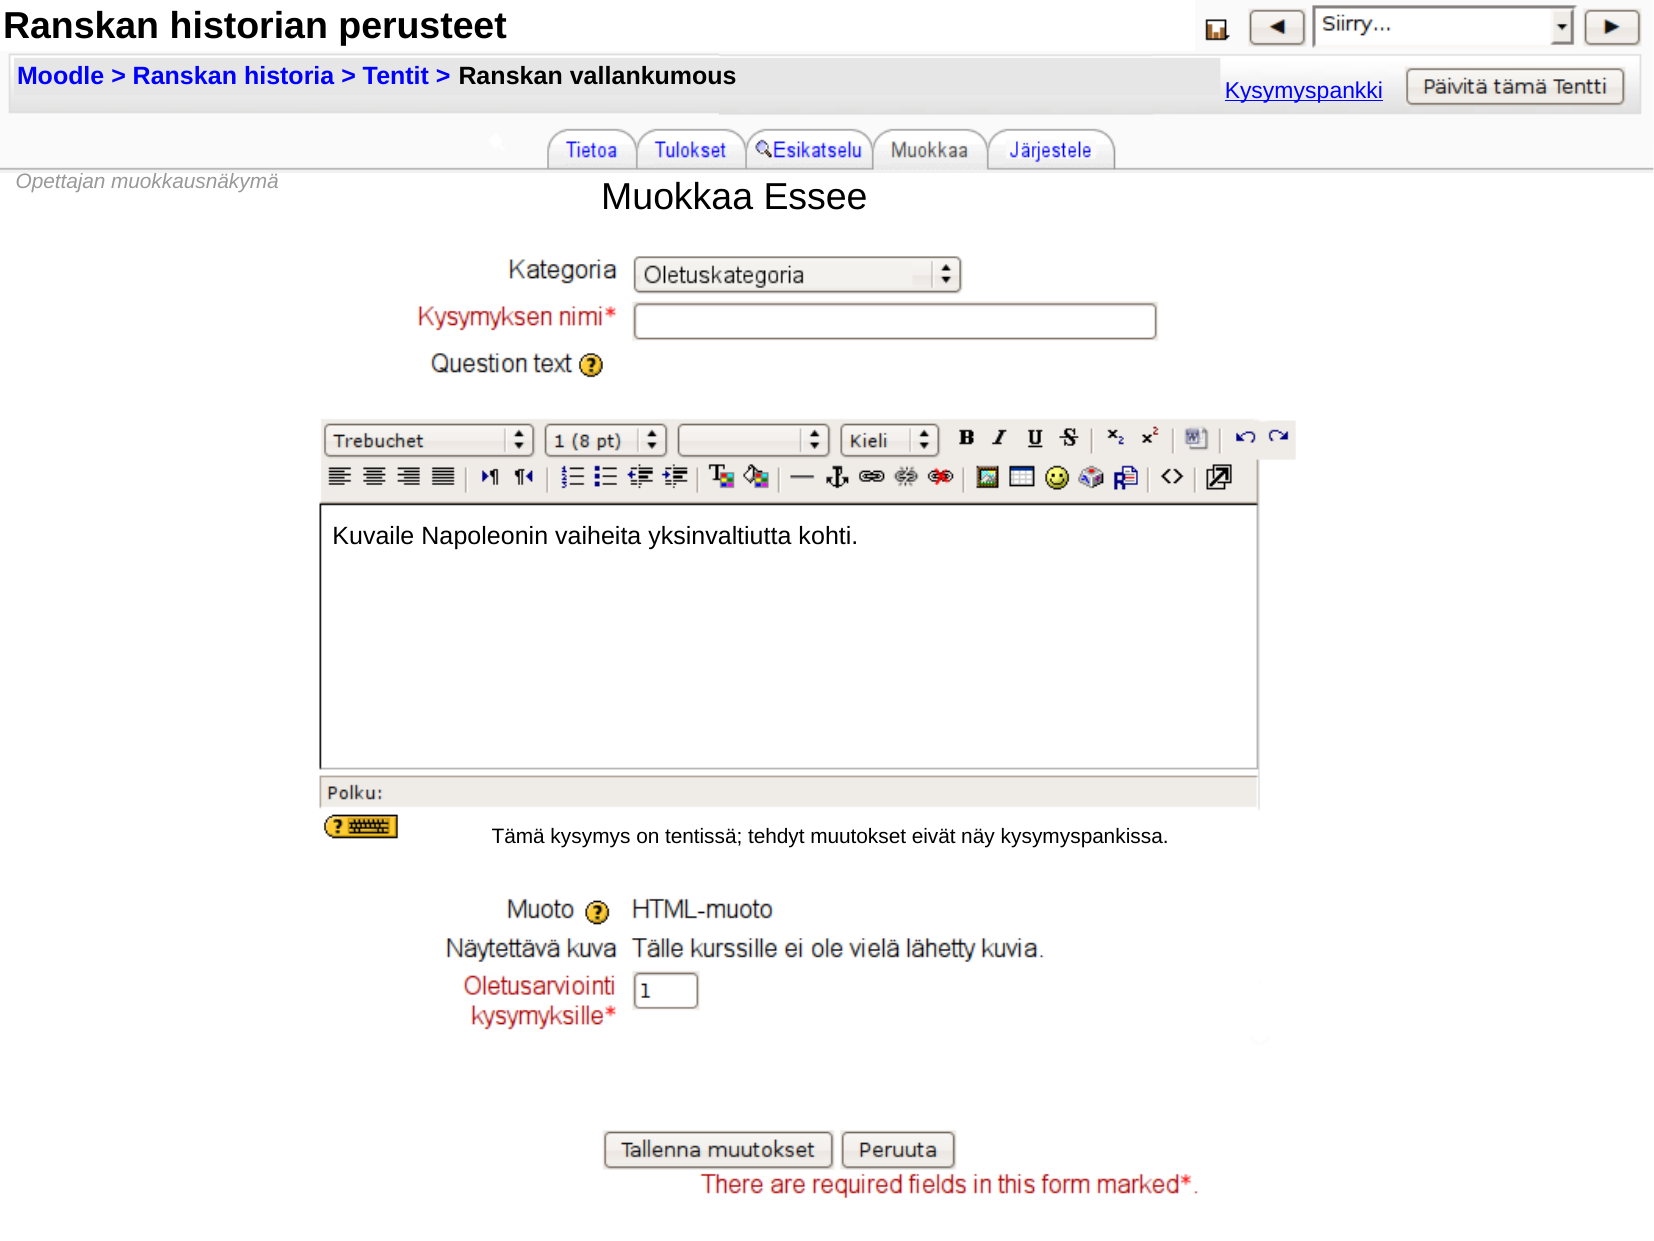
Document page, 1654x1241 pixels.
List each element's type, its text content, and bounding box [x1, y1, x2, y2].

picture [0, 0, 1654, 1084]
text_box Muokkaa Essee [598, 173, 923, 222]
text_box Ranskan historian perusteet [0, 0, 1196, 52]
text_box Moodle > Ranskan historia > Tentit > Ranskan vallankumous [14, 57, 1221, 95]
text_box Kysymyspankki [1221, 73, 1386, 108]
picture [489, 1121, 1319, 1241]
text_box Opettajan muokkausnäkymä [12, 173, 282, 198]
text_box Tämä kysymys on tentissä; tehdyt muutokset eivät näy kysymyspankissa. [488, 820, 1169, 853]
text_box Kuvaile Napoleonin vaiheita yksinvaltiutta kohti. [329, 517, 862, 558]
